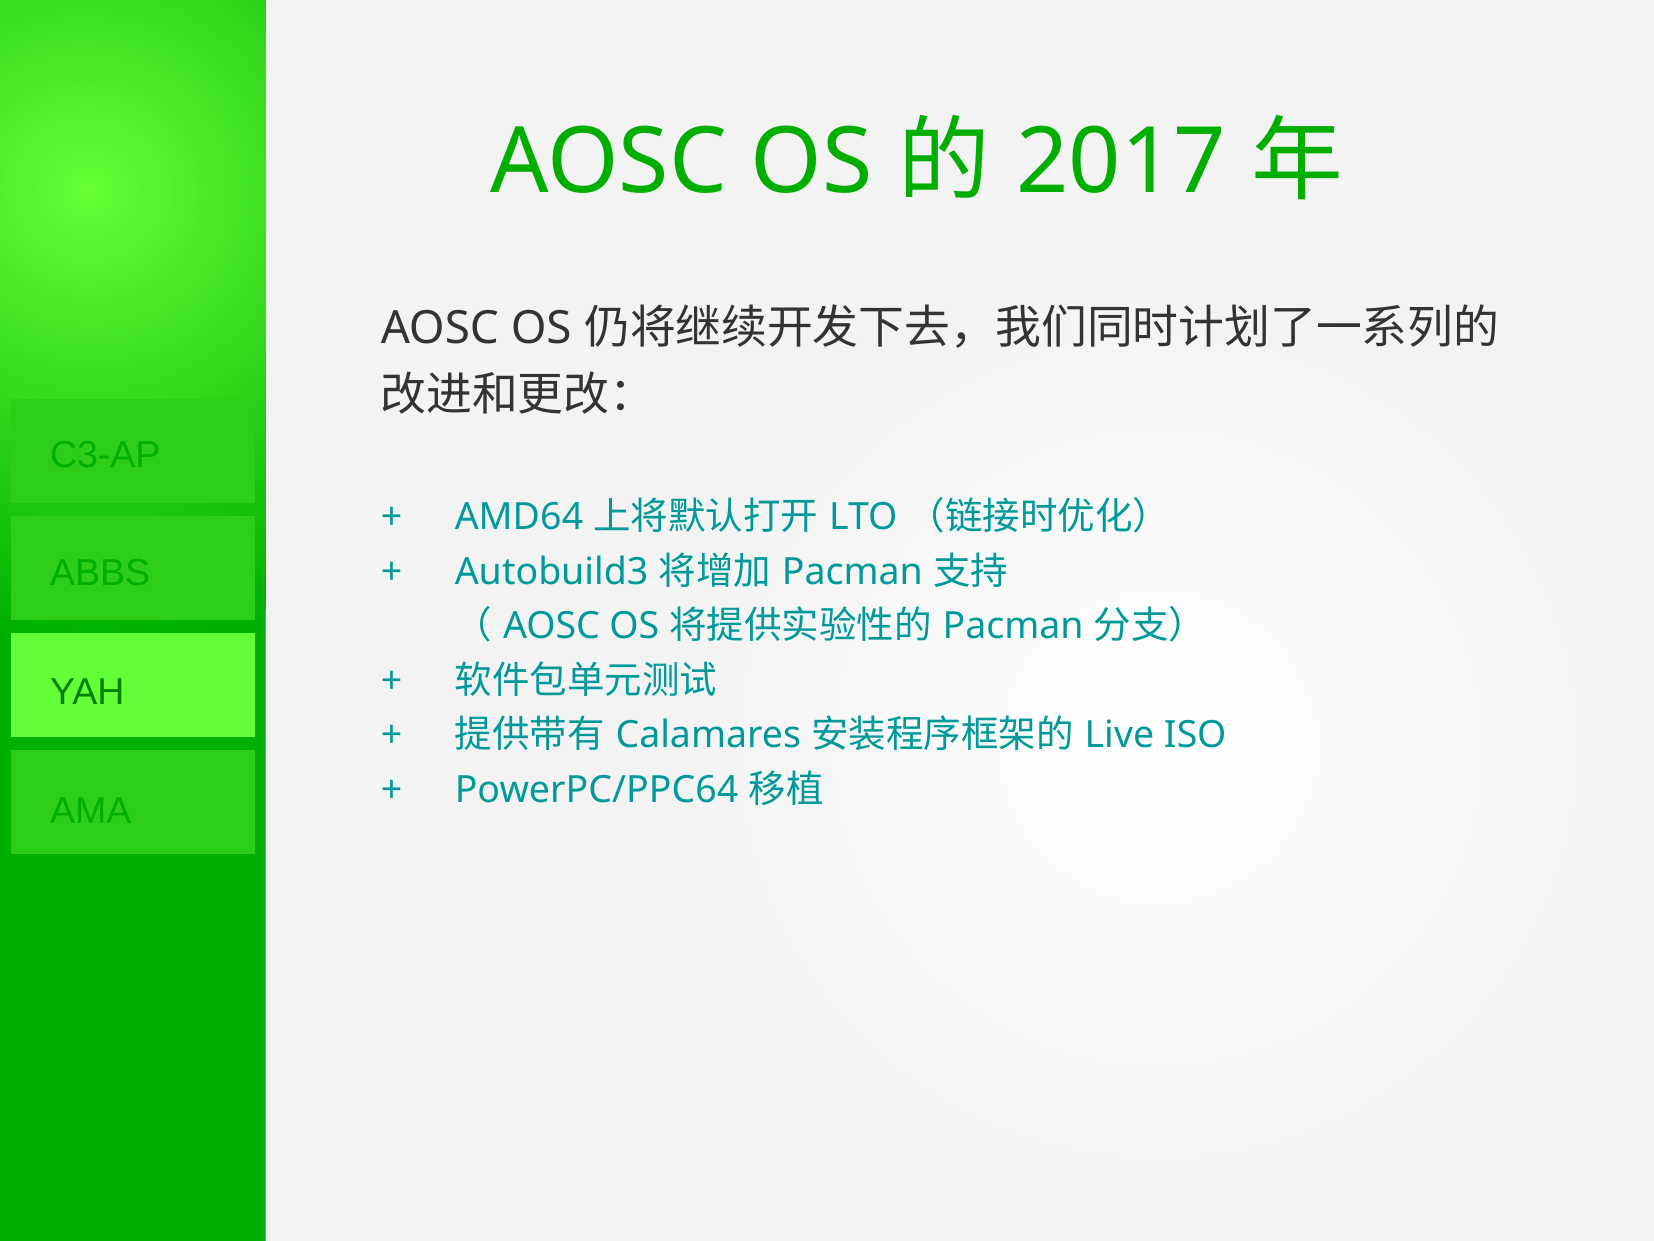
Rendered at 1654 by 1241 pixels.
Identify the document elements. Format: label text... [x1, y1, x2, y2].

text_box C3-AP [35, 420, 319, 488]
title AOSC OS的2017年 [463, 17, 1371, 283]
text_box AOSC OS仍将继续开发下去，我们同时计划了一系列的改进和更改： + AMD64上将默认打开LTO（链接时优化） + Autobuild3将增加Pacman支持 （AOSC OS将提供实验性的Pacman分支） + 软件包单元测试 + 提供带有Calamares安装程序框架的Live ISO + PowerPC/PPC64移植 [366, 283, 1536, 966]
text_box AMA [35, 776, 292, 844]
text_box YAH [35, 658, 265, 725]
text_box ABBS [35, 539, 252, 607]
